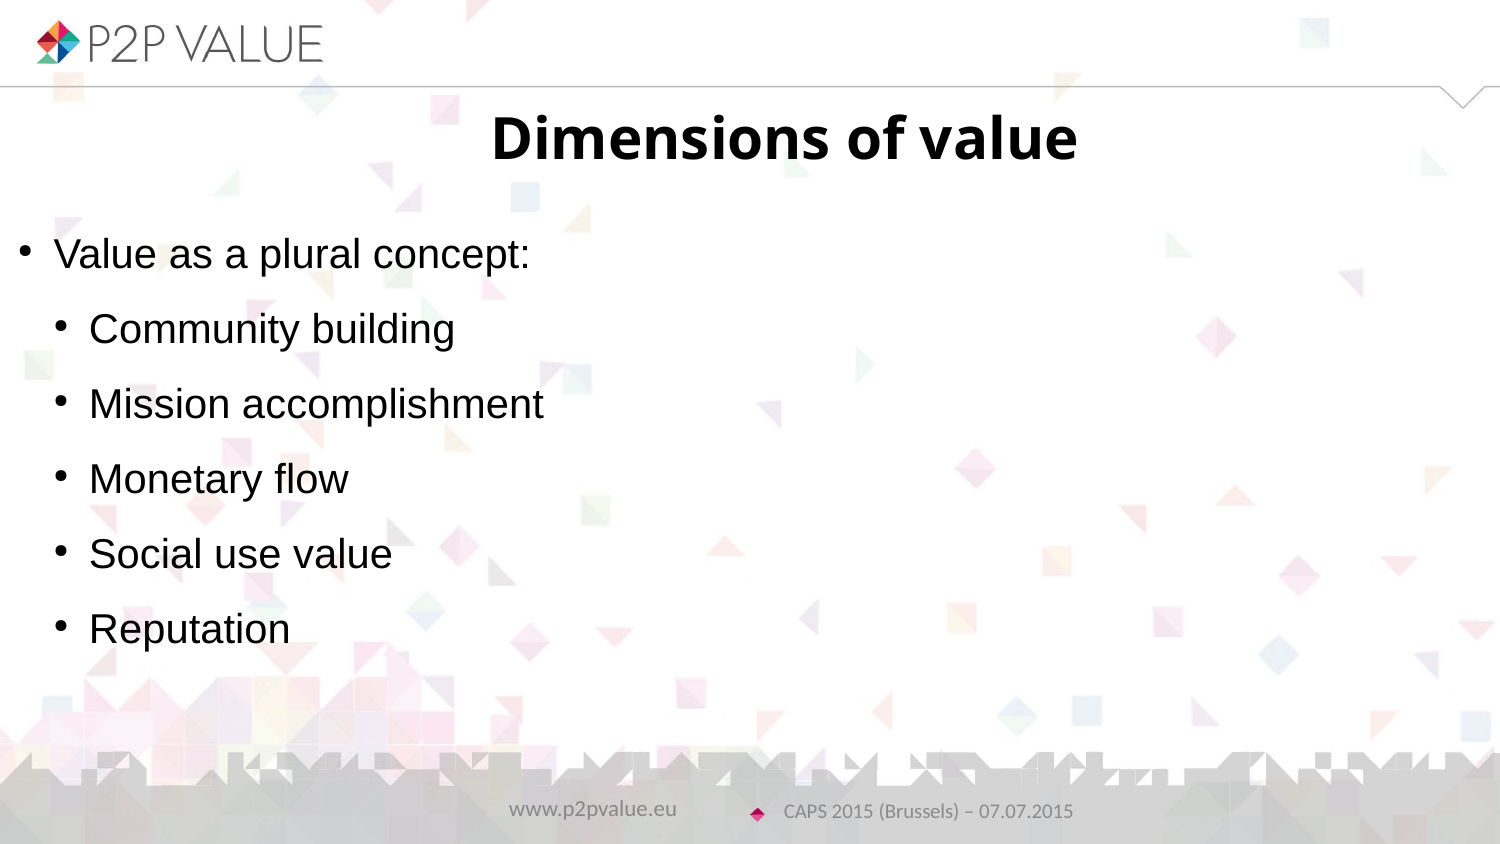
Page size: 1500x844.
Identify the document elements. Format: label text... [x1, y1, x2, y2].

text_box www.p2pvalue.eu [502, 786, 721, 827]
text_box CAPS 2015 (Brussels) – 07.07.2015 [770, 787, 1463, 833]
picture [0, 0, 1500, 844]
text_box Value as a plural concept: Community building Mission accomplishment Monetary flow Social use value Reputation [4, 195, 1486, 736]
title Dimensions of value [324, 92, 1246, 181]
